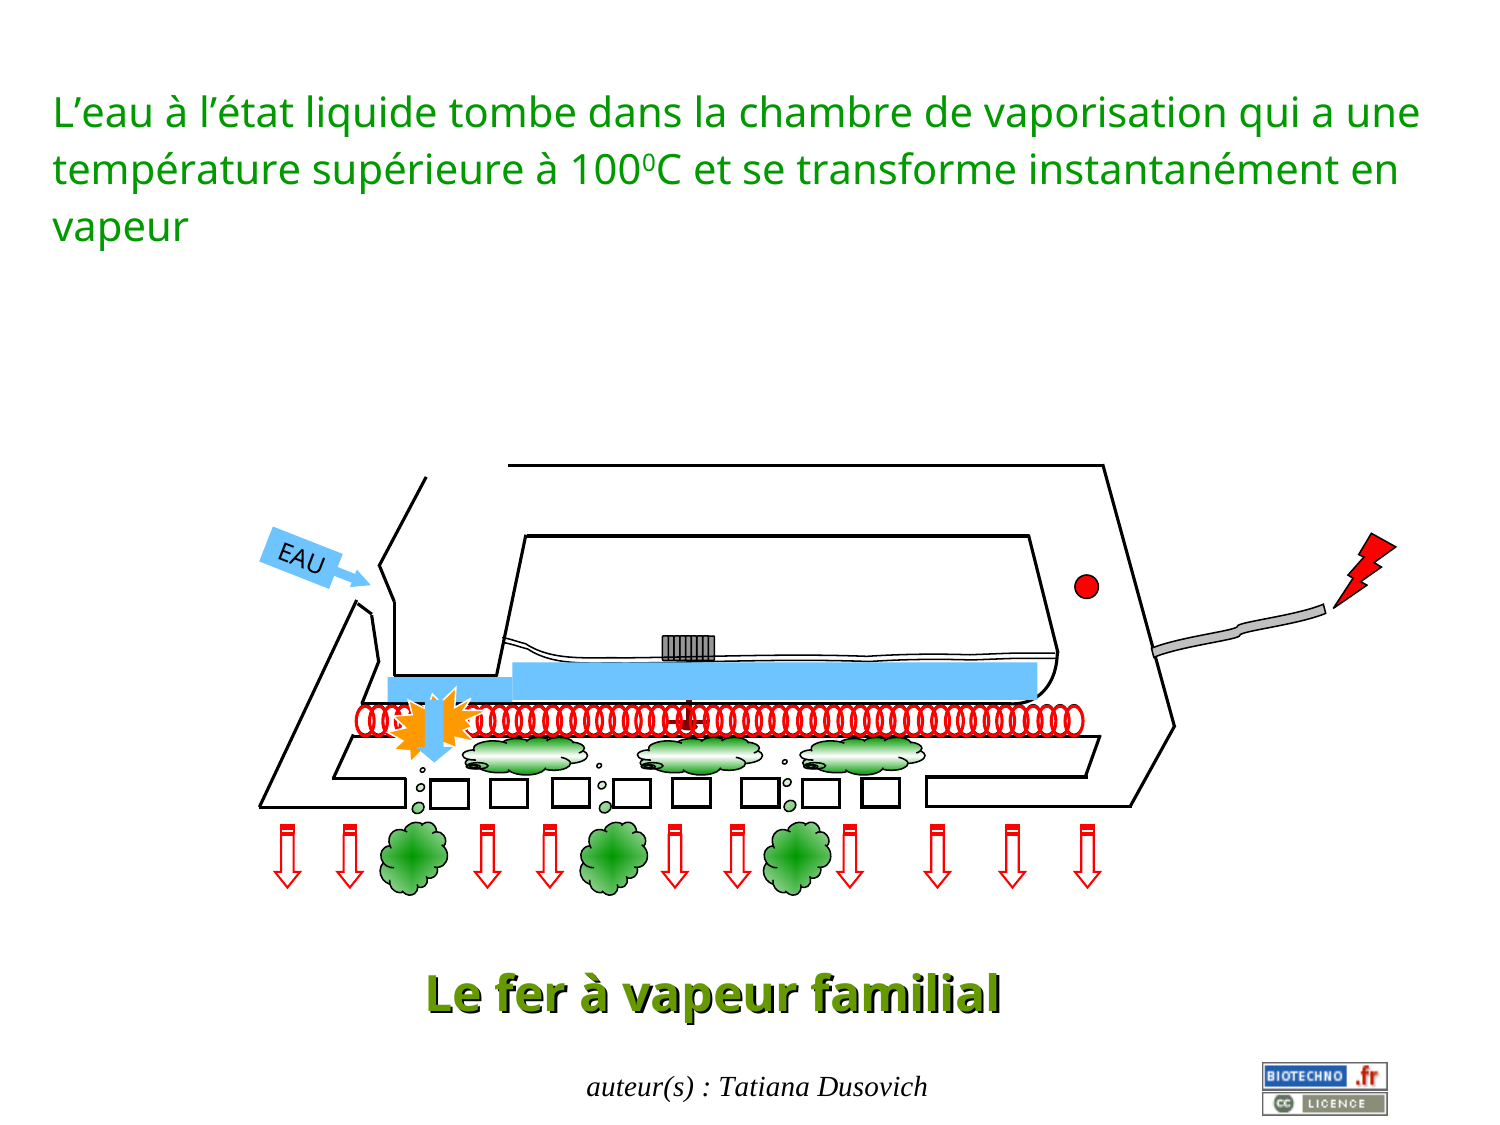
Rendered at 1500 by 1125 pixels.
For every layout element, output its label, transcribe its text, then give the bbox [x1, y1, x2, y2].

text_box [724, 834, 750, 888]
text_box [1074, 574, 1099, 599]
text_box [580, 822, 648, 896]
text_box [672, 778, 711, 807]
text_box [281, 829, 294, 833]
text_box [763, 822, 831, 896]
text_box [544, 829, 556, 833]
text_box [337, 834, 363, 888]
text_box [412, 802, 425, 814]
text_box [490, 779, 528, 808]
text_box [537, 834, 563, 888]
text_box [274, 834, 300, 888]
text_box [1333, 533, 1396, 609]
text_box [784, 800, 796, 812]
text_box [387, 662, 1038, 763]
text_box [430, 779, 469, 809]
text_box [613, 779, 651, 808]
picture [1262, 1062, 1388, 1091]
text_box EAU [259, 526, 371, 589]
text_box [669, 829, 681, 833]
text_box [783, 778, 792, 787]
text_box [1151, 604, 1326, 658]
text_box [662, 635, 715, 656]
text_box [380, 822, 448, 896]
text_box [662, 834, 688, 888]
text_box [462, 737, 588, 775]
text_box [599, 801, 612, 813]
text_box [731, 829, 744, 833]
text_box [481, 829, 494, 833]
text_box Le fer à vapeur familial [312, 949, 1113, 1034]
text_box [416, 783, 425, 792]
text_box [741, 778, 780, 807]
text_box [598, 781, 606, 789]
text_box [924, 834, 951, 888]
text_box [552, 778, 590, 807]
picture [1262, 1092, 1388, 1116]
text_box [344, 829, 356, 833]
text_box L’eau à l’état liquide tombe dans la chambre de vaporisation qui a une température supérieure à 1000C et se transforme instantanément en vapeur [37, 75, 1463, 262]
text_box [802, 779, 840, 808]
text_box [682, 723, 690, 730]
text_box [1074, 834, 1101, 888]
text_box [931, 829, 944, 833]
text_box [837, 834, 863, 888]
text_box [800, 737, 926, 775]
text_box [1081, 829, 1094, 833]
text_box [844, 829, 856, 833]
text_box [474, 834, 501, 888]
text_box [999, 834, 1026, 888]
text_box [862, 778, 900, 807]
text_box [637, 737, 763, 775]
text_box [1006, 829, 1019, 833]
